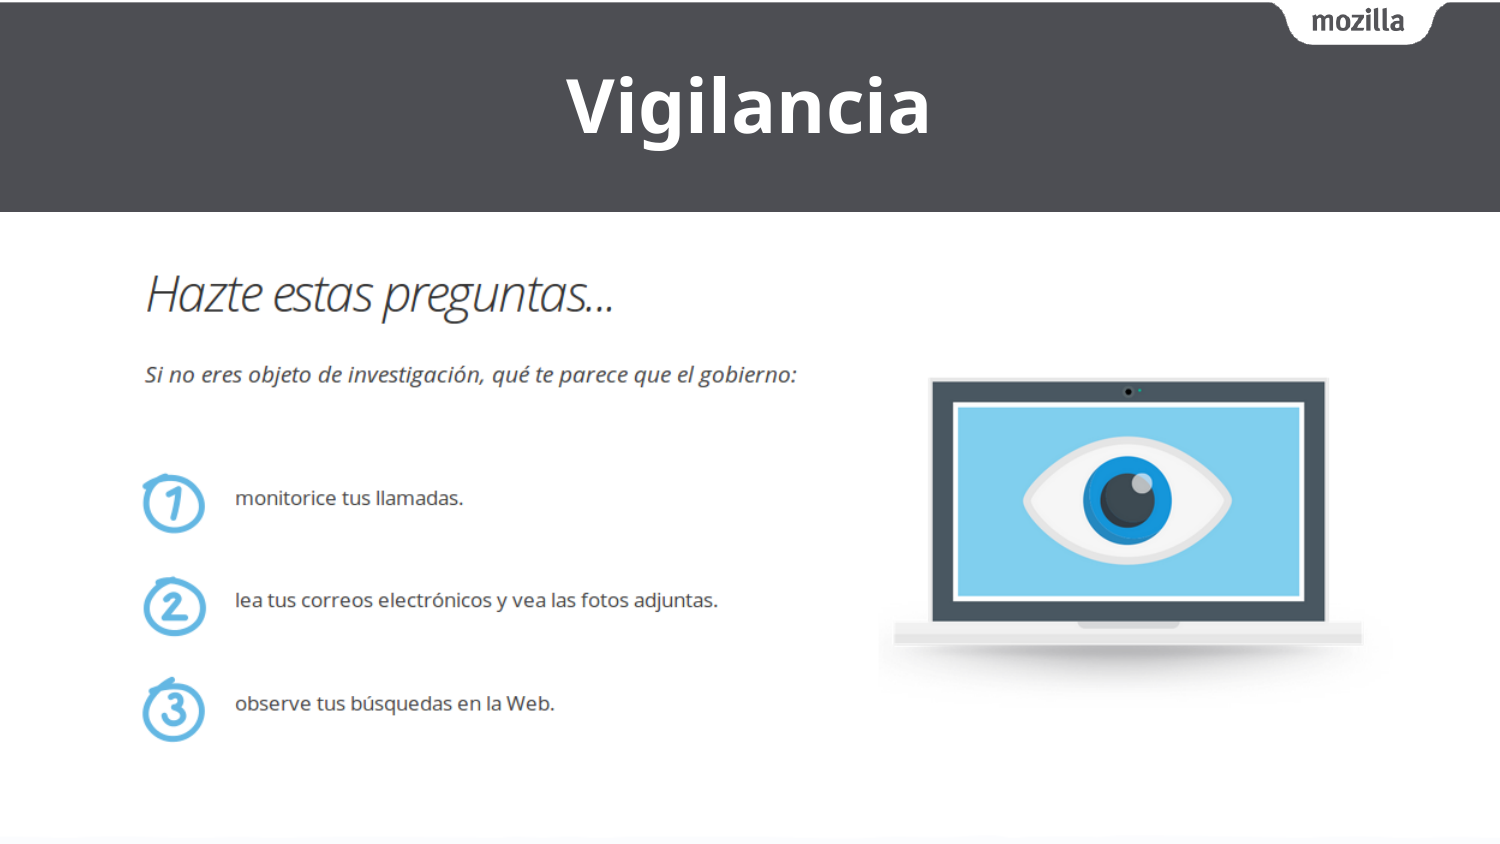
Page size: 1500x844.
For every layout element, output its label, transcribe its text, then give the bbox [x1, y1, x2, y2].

title Vigilancia [75, 33, 1425, 175]
picture [0, 212, 1500, 844]
